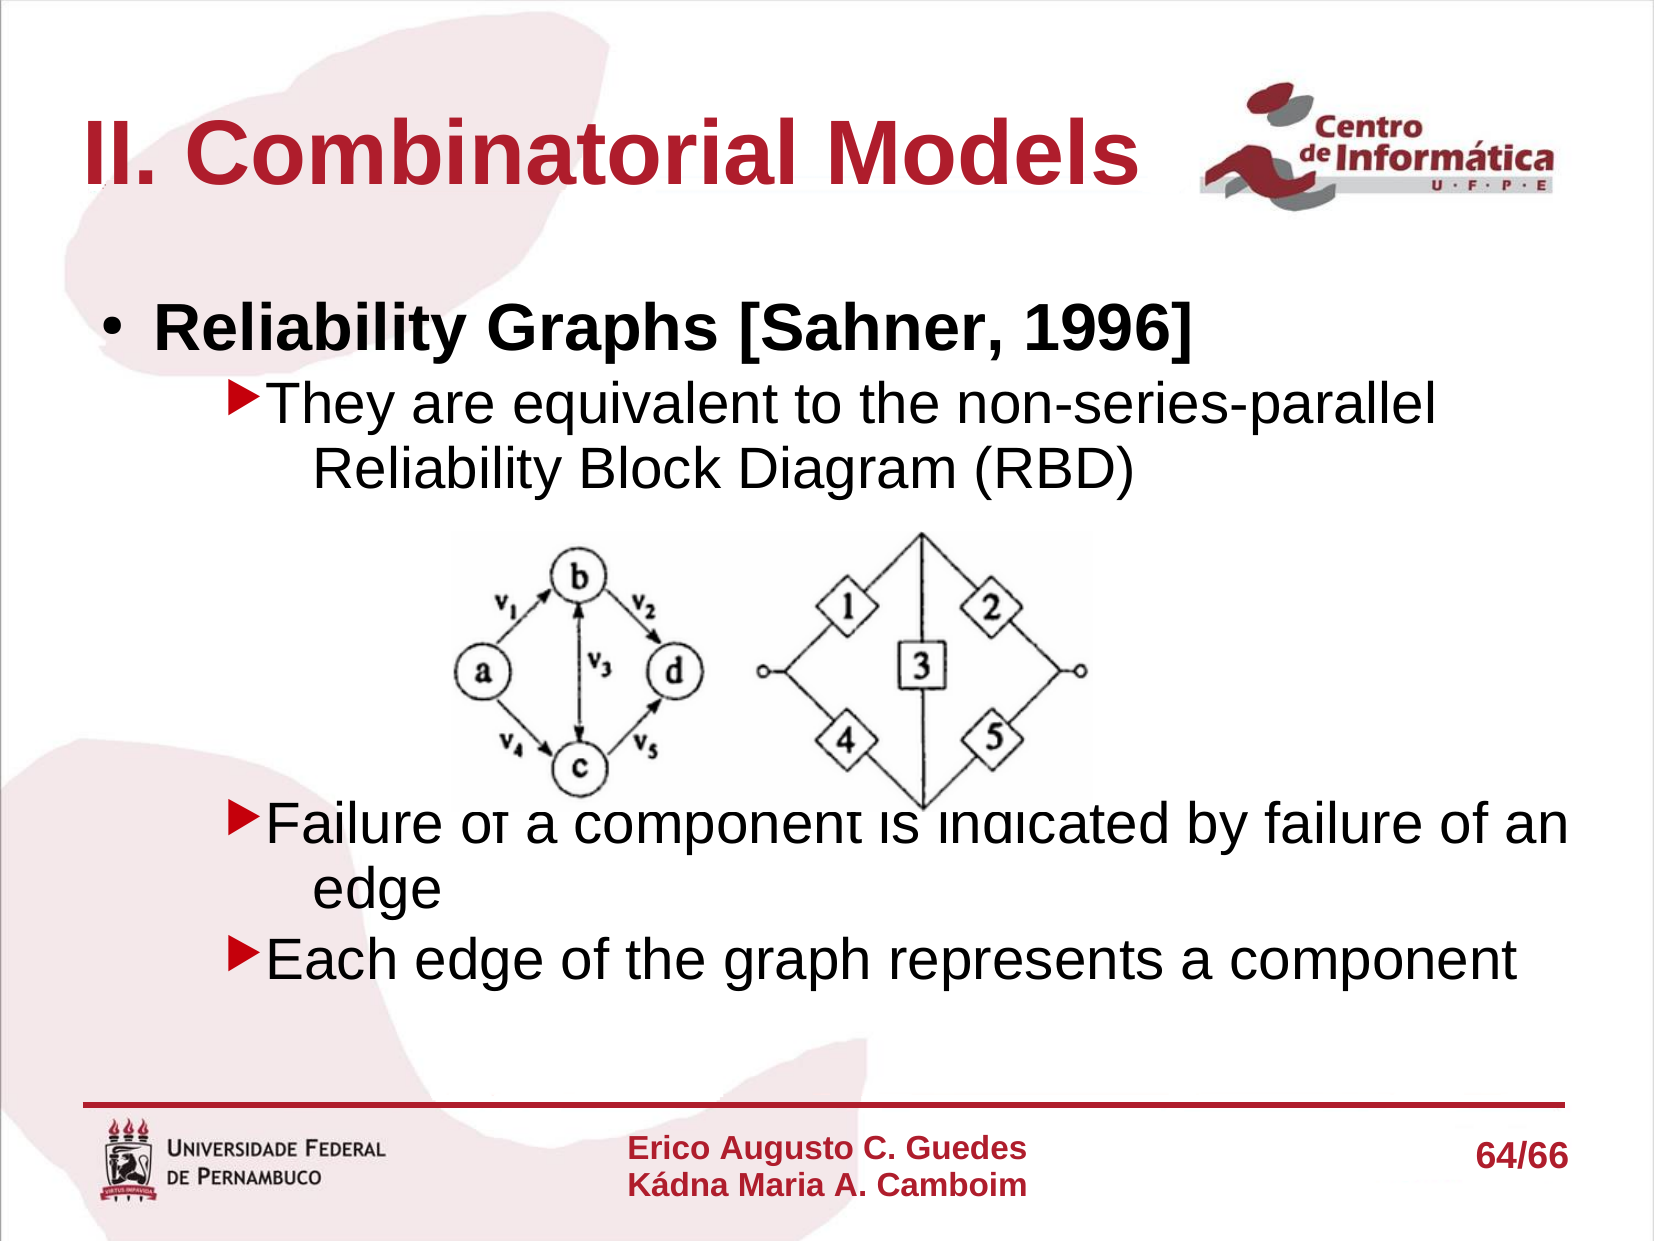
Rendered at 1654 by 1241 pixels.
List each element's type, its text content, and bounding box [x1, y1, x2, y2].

picture [0, 0, 1654, 1241]
title II. Combinatorial Models [82, 56, 1571, 250]
list Reliability Graphs [Sahner, 1996] They are equivalent to the non-series-parallel Reliability Block Diagram (RBD) Failure of a component is indicated by failure of an edge Each edge of the graph represents a component [82, 290, 1595, 1094]
